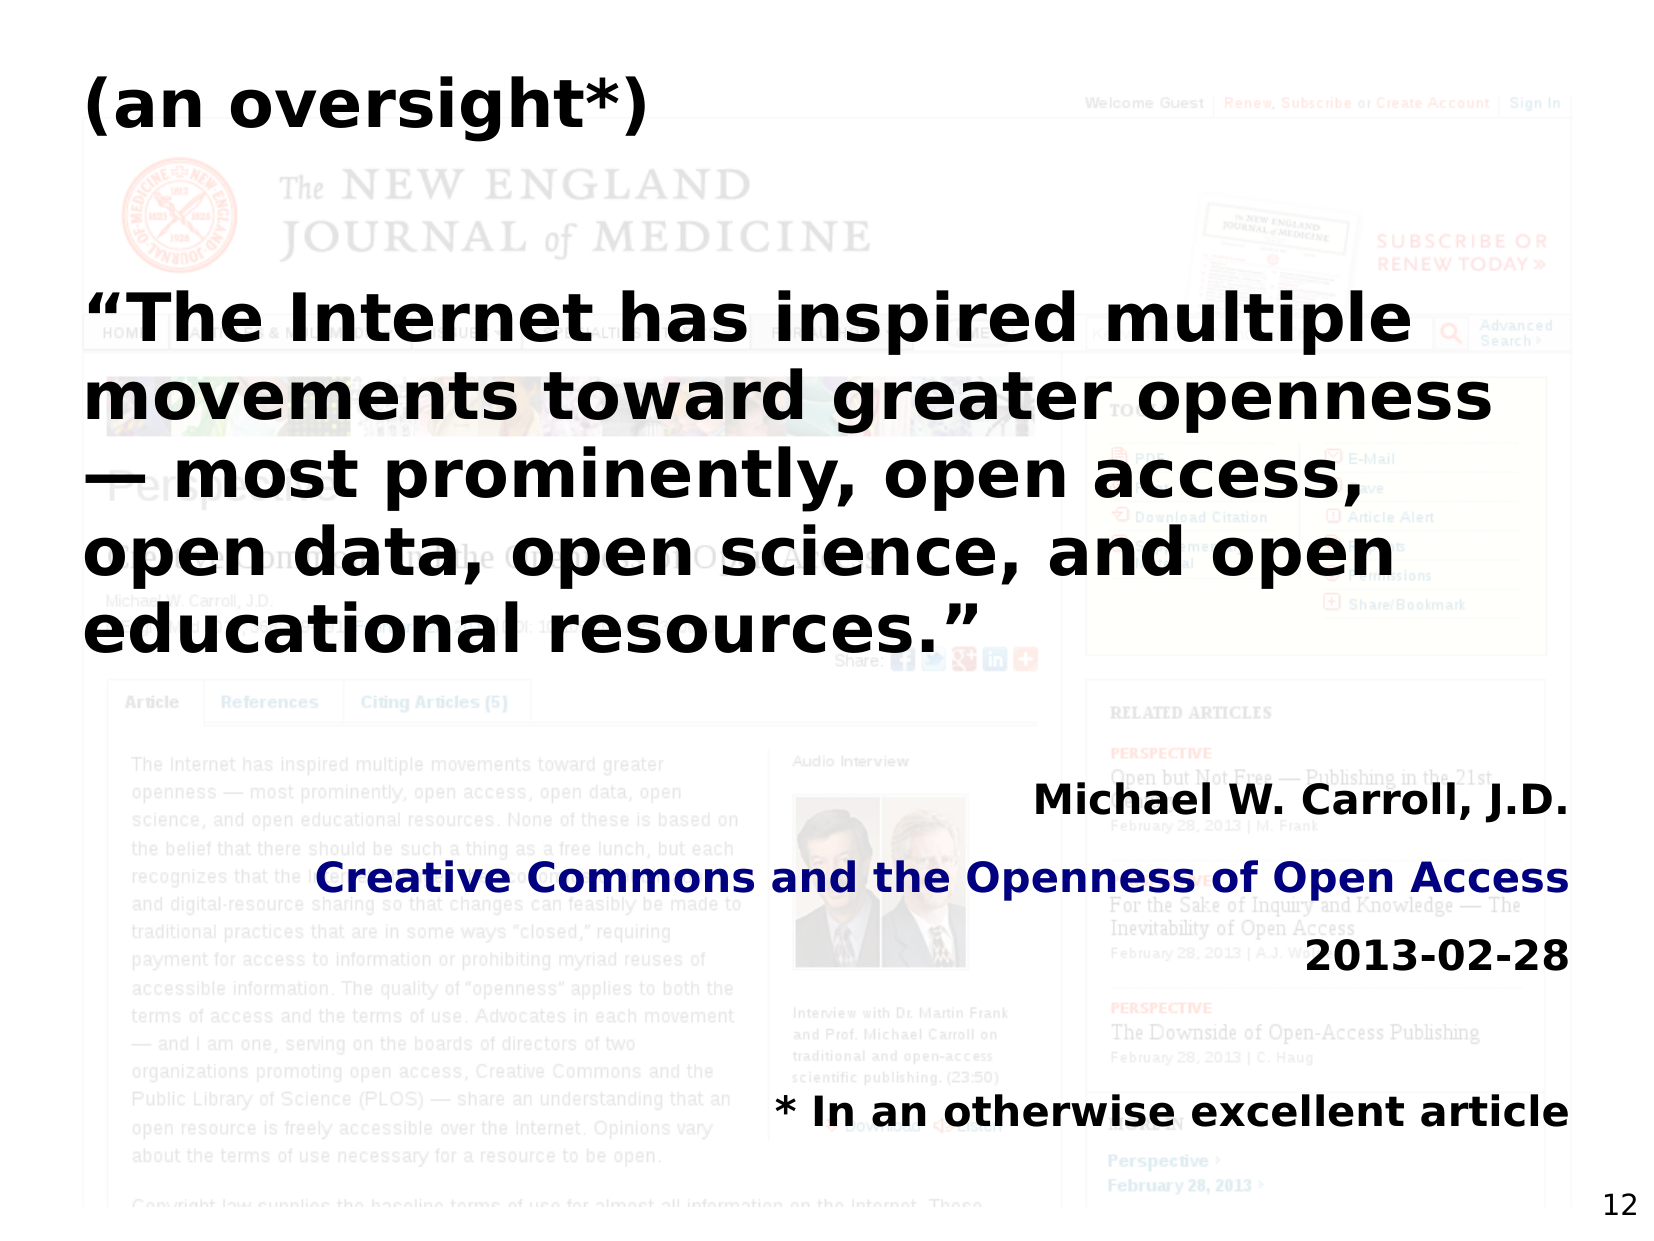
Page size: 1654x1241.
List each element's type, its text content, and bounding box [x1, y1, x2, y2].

picture [61, 33, 1592, 1207]
list (an oversight*) “The Internet has inspired multiple movements toward greater openness — most prominently, open access, open data, open science, and open educational resources.” Michael W. Carroll, J.D. Creative Commons and the Openness of Open Access 2013-02-28 * In an otherwise excellent article [82, 65, 1571, 1137]
